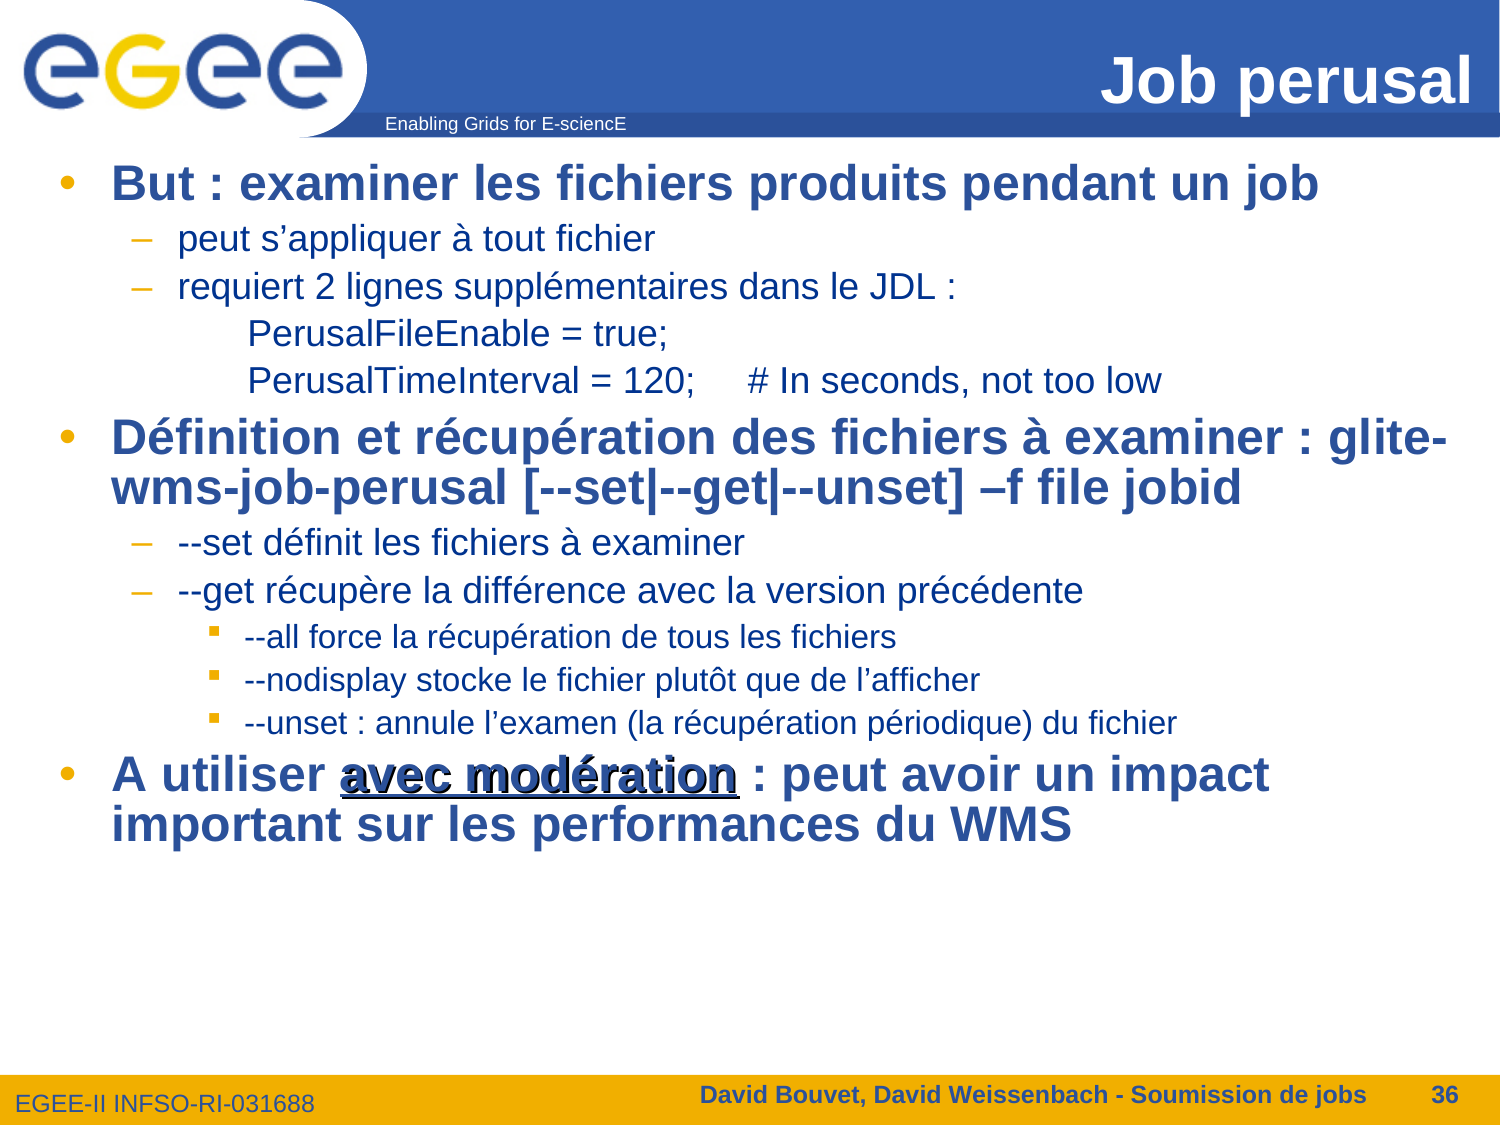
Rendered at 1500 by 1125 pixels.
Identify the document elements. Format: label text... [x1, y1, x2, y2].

picture [18, 30, 349, 112]
title Job perusal [369, 0, 1474, 161]
list But : examiner les fichiers produits pendant un job peut s’appliquer à tout fichier requiert 2 lignes supplémentaires dans le JDL : PerusalFileEnable = true; PerusalTimeInterval = 120; # In seconds, not too low Définition et récupération des fichiers à examiner : glite-wms-job-perusal [--set|--get|--unset] –f file jobid --set définit les fichiers à examiner --get récupère la différence avec la version précédente --all force la récupération de tous les fichiers --nodisplay stocke le fichier plutôt que de l’afficher --unset : annule l’examen (la récupération périodique) du fichier A utiliser avec modération : peut avoir un impact important sur les performances du WMS [56, 159, 1466, 1049]
